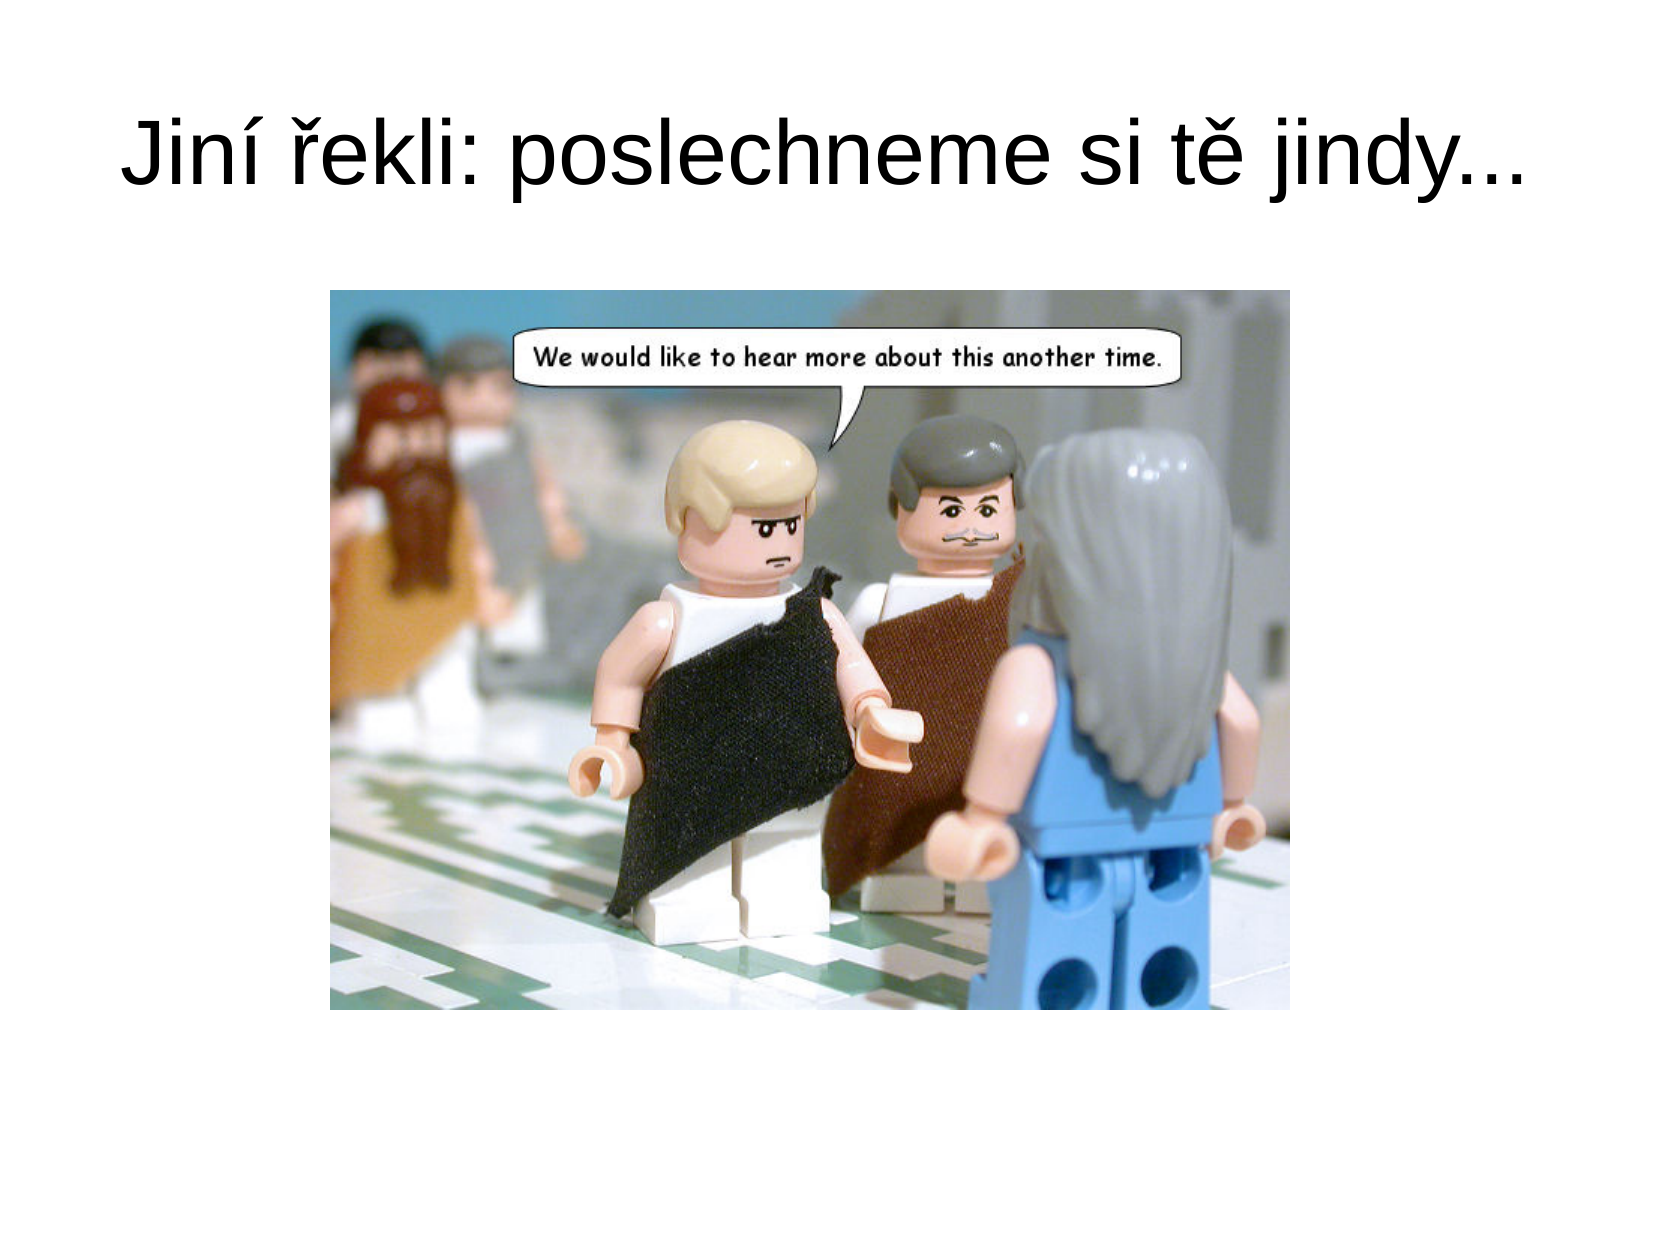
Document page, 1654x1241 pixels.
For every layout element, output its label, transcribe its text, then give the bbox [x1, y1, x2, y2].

picture [330, 290, 1290, 1010]
title Jiní řekli: poslechneme si tě jindy... [82, 49, 1571, 257]
